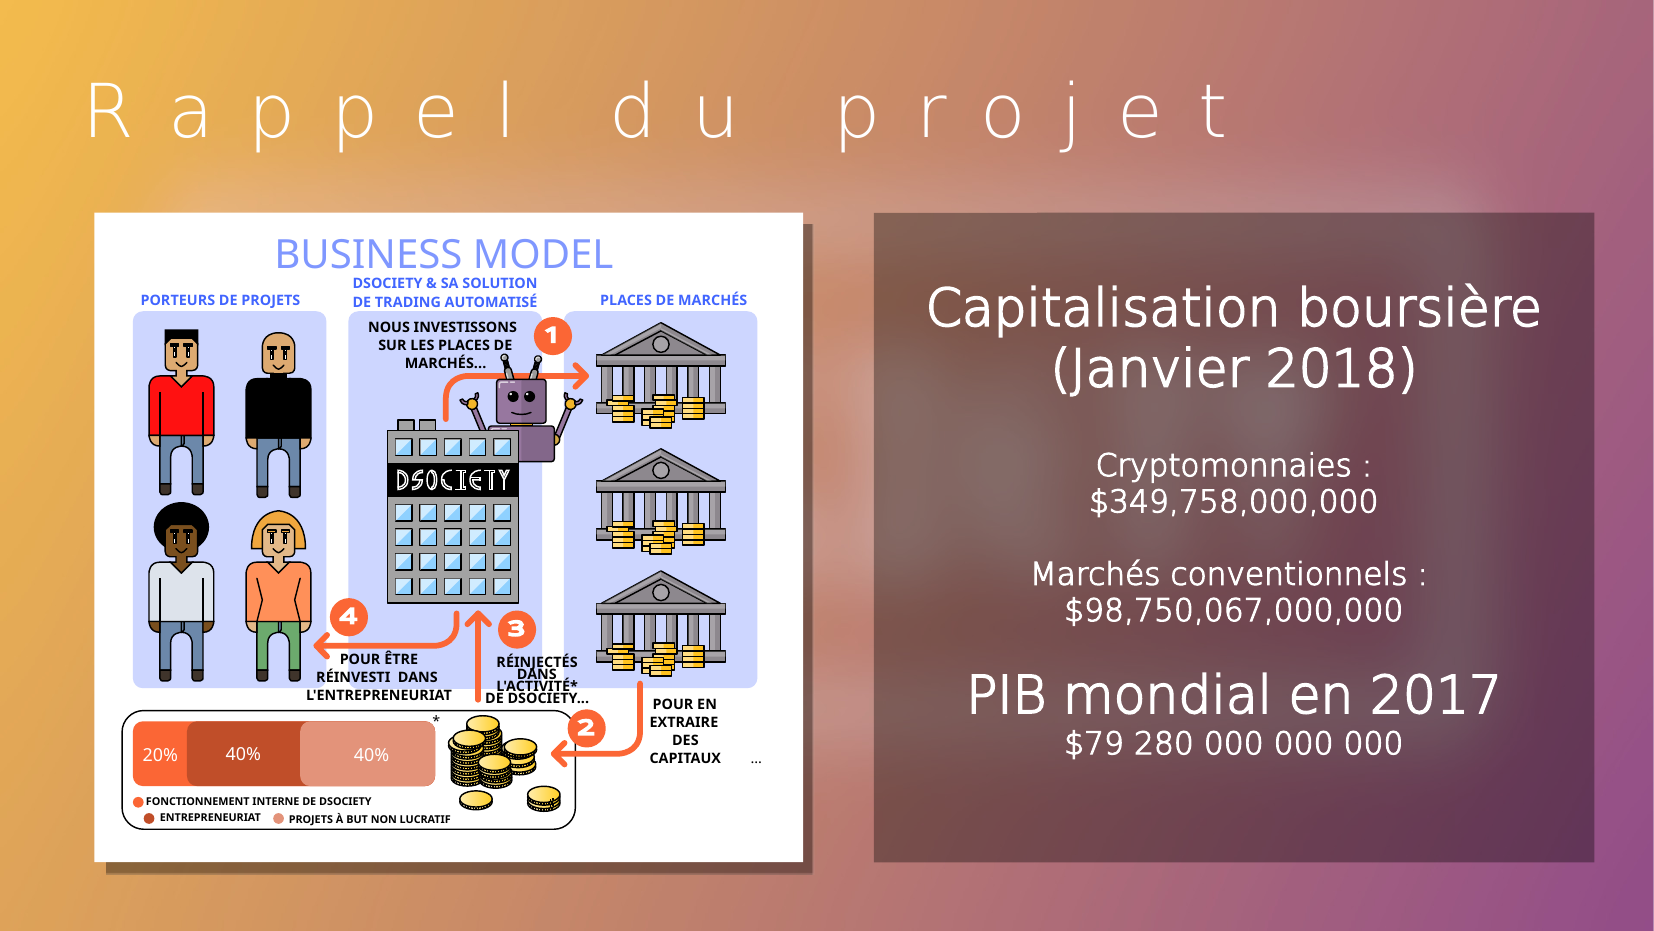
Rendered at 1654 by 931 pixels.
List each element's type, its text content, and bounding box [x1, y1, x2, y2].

text_box [94, 212, 804, 863]
text_box Capitalisation boursière (Janvier 2018) Cryptomonnaies : $349,758,000,000 Marchés conventionnels : $98,750,067,000,000 PIB mondial en 2017 $79 280 000 000 000 [873, 212, 1595, 863]
title Rappel du projet [82, 35, 1235, 189]
picture [0, 0, 1654, 931]
